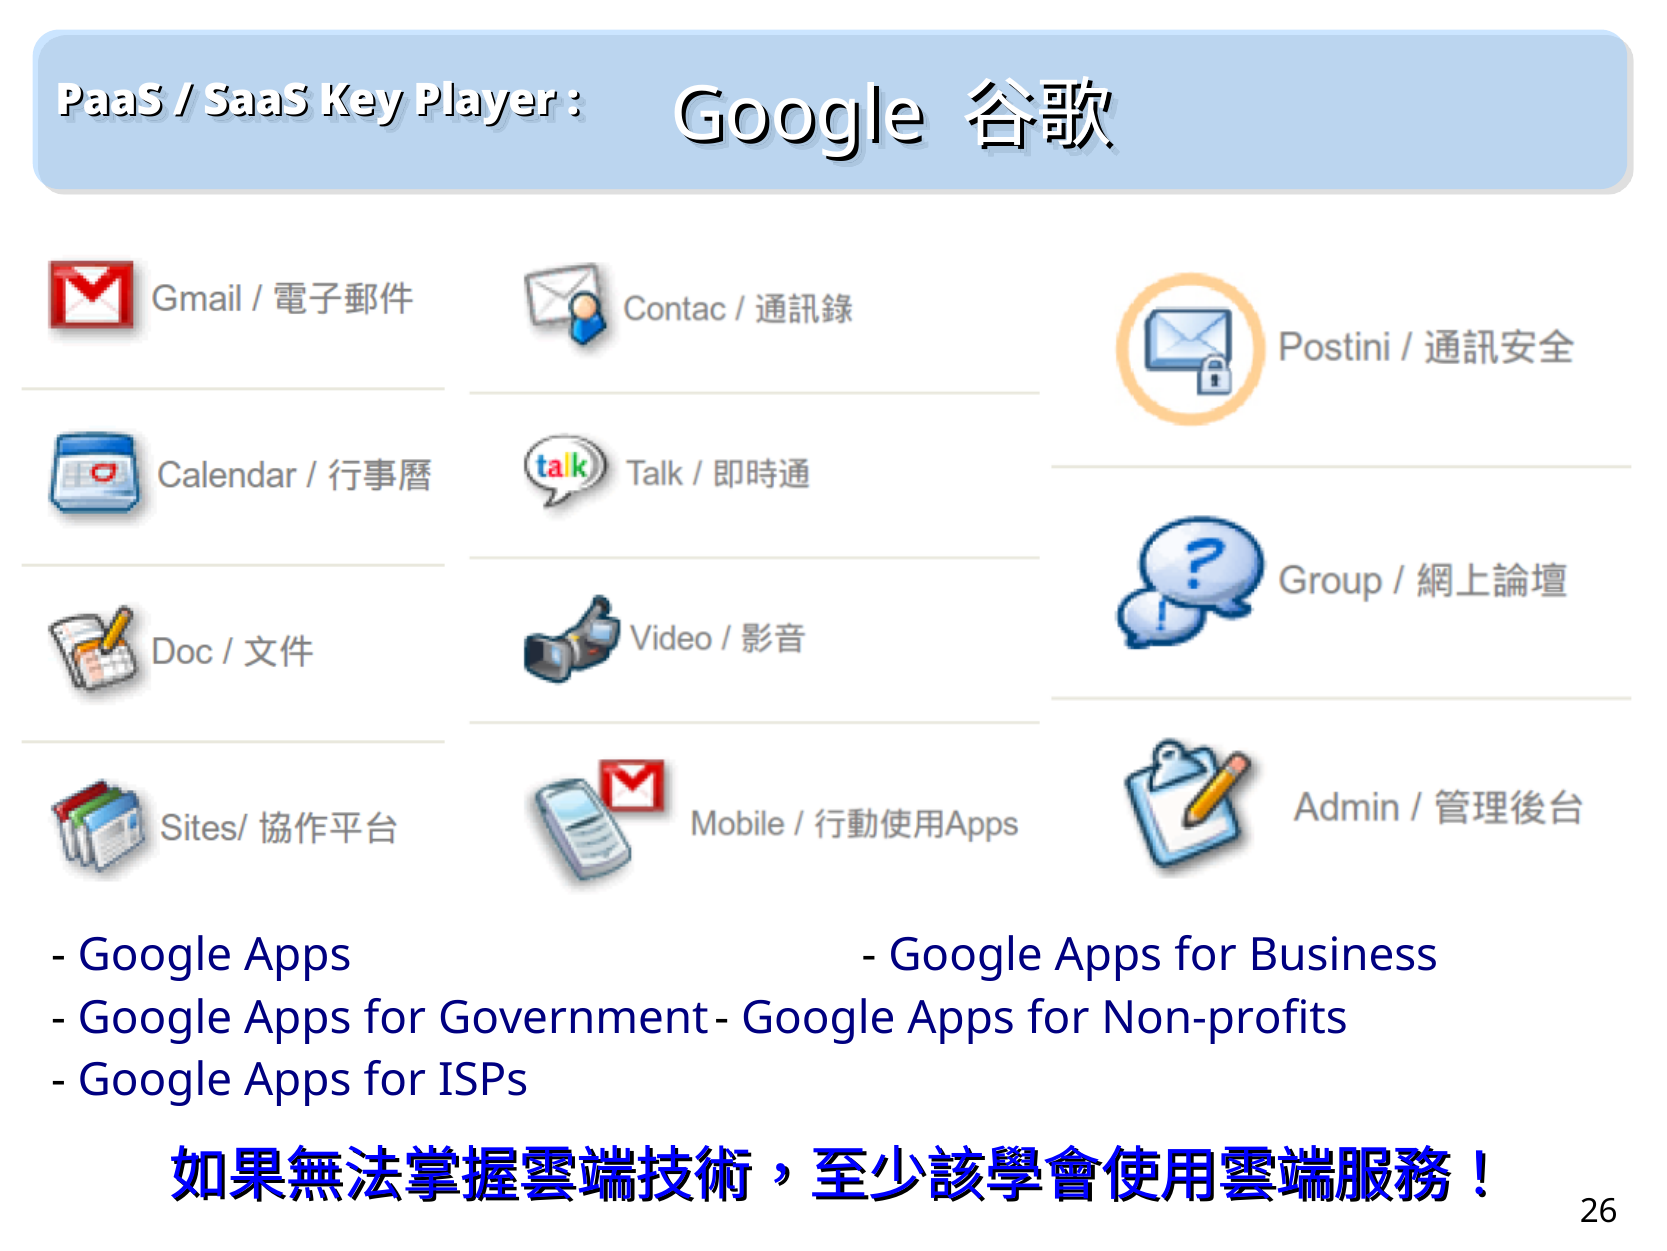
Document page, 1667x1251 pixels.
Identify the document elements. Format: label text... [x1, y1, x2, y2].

text_box PaaS / SaaS Key Player : Google 谷歌 [32, 29, 1628, 190]
text_box [383, 236, 1270, 312]
picture [21, 214, 1632, 917]
text_box - Google Apps - Google Apps for Business - Google Apps for Government - Google Apps for Non-profits - Google Apps for ISPs 如果無法掌握雲端技術，至少該學會使用雲端服務！ [36, 917, 1642, 1220]
